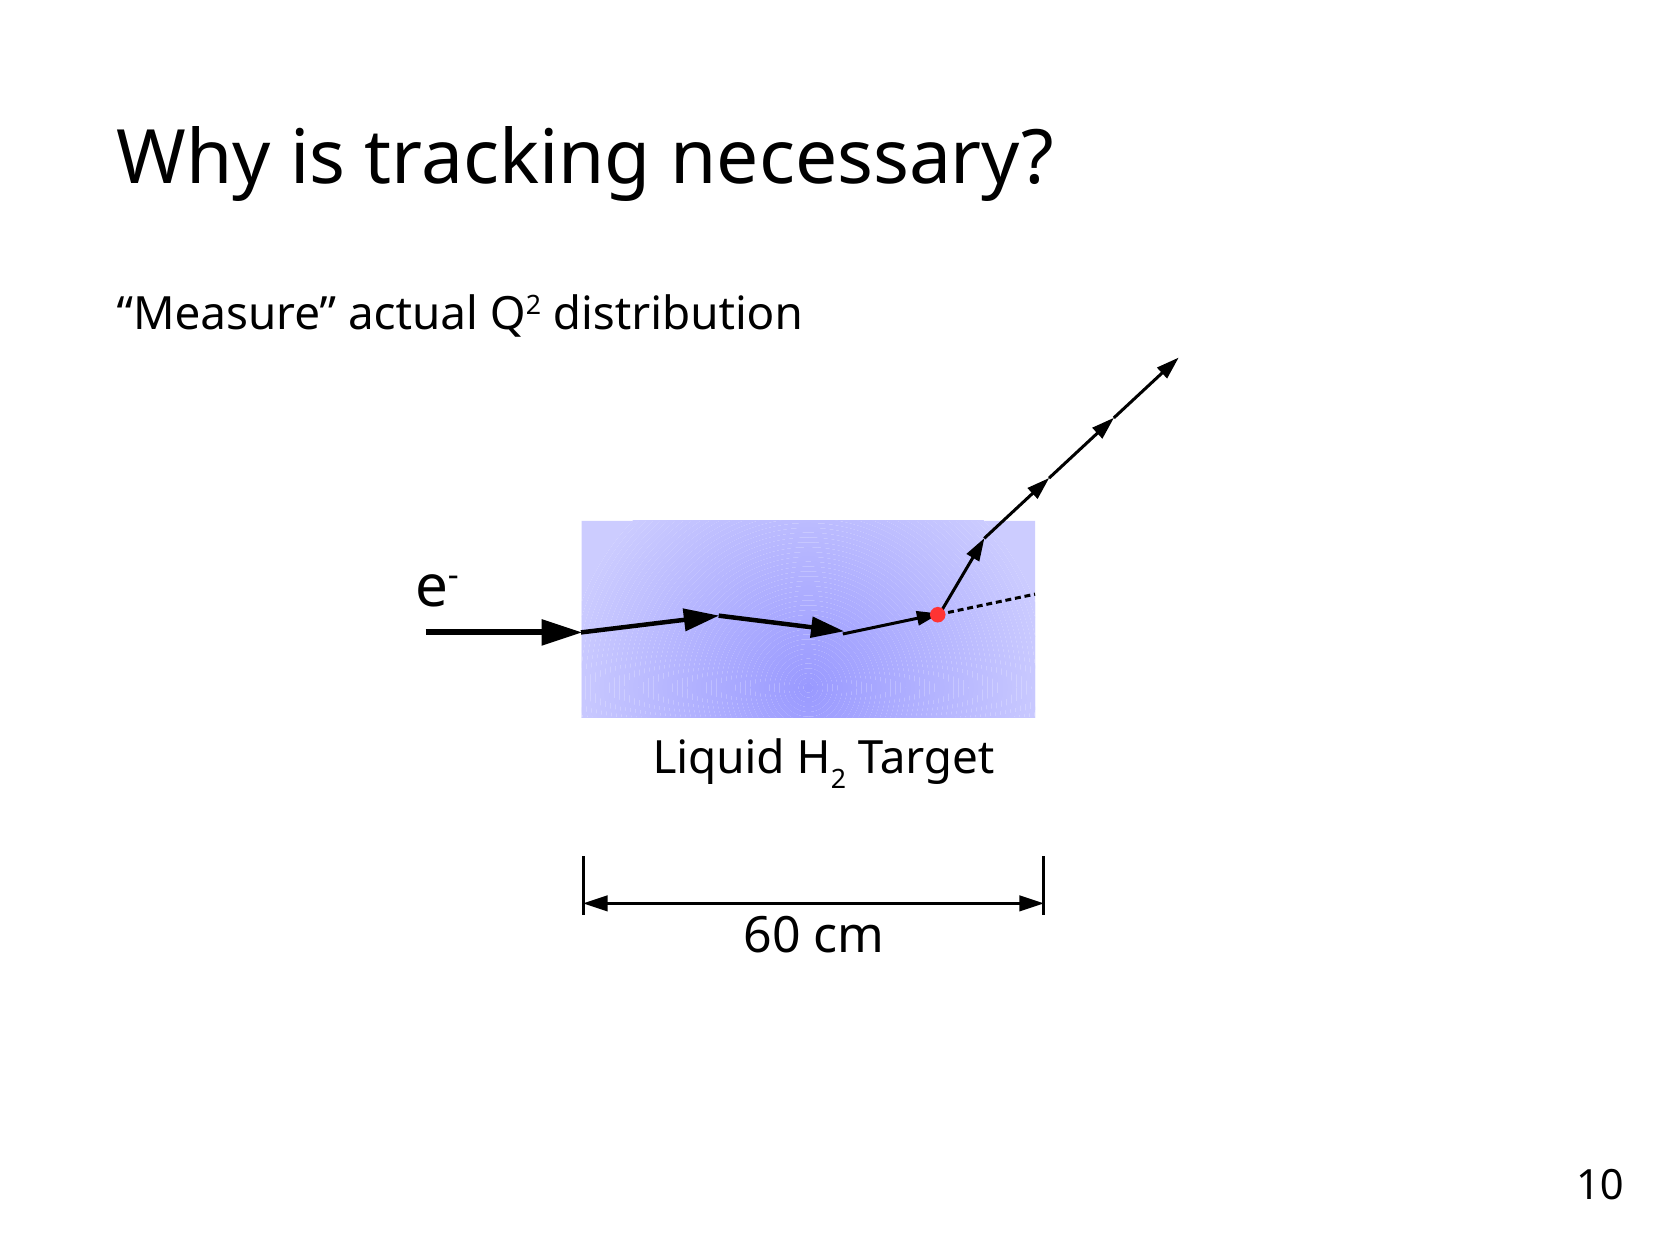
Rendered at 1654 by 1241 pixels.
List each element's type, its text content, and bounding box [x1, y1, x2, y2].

text_box Why is tracking necessary? [101, 95, 1272, 313]
text_box [581, 536, 1036, 718]
text_box e- [400, 536, 514, 709]
text_box Liquid H2 Target [637, 717, 994, 804]
text_box “Measure” actual Q2 distribution [101, 313, 1218, 536]
